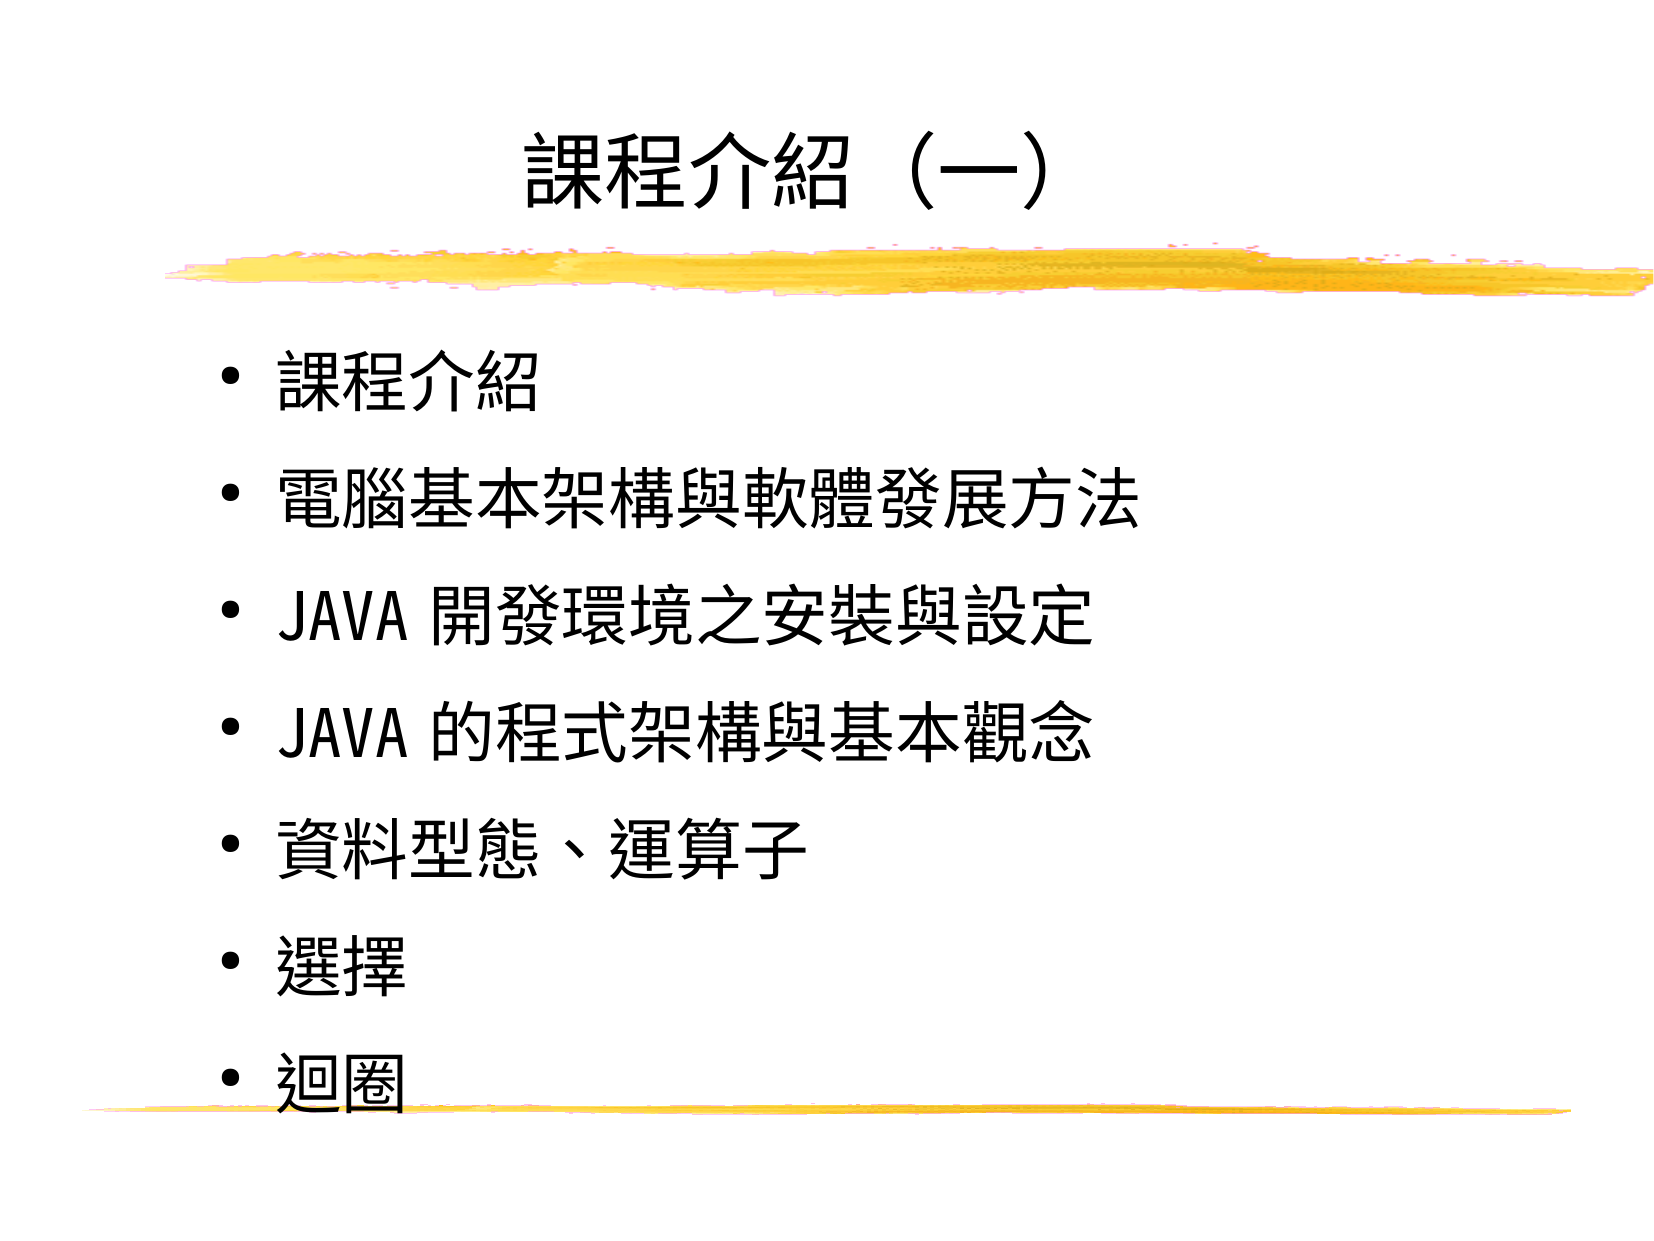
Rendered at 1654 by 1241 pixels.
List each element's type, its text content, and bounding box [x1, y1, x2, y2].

title 課程介紹（一） [110, 27, 1516, 235]
picture [165, 237, 1654, 308]
picture [351, 1102, 397, 1106]
picture [82, 1102, 1571, 1117]
list 課程介紹 電腦基本架構與軟體發展方法 JAVA開發環境之安裝與設定 JAVA的程式架構與基本觀念 資料型態、運算子 選擇 迴圈 [204, 315, 1555, 1086]
